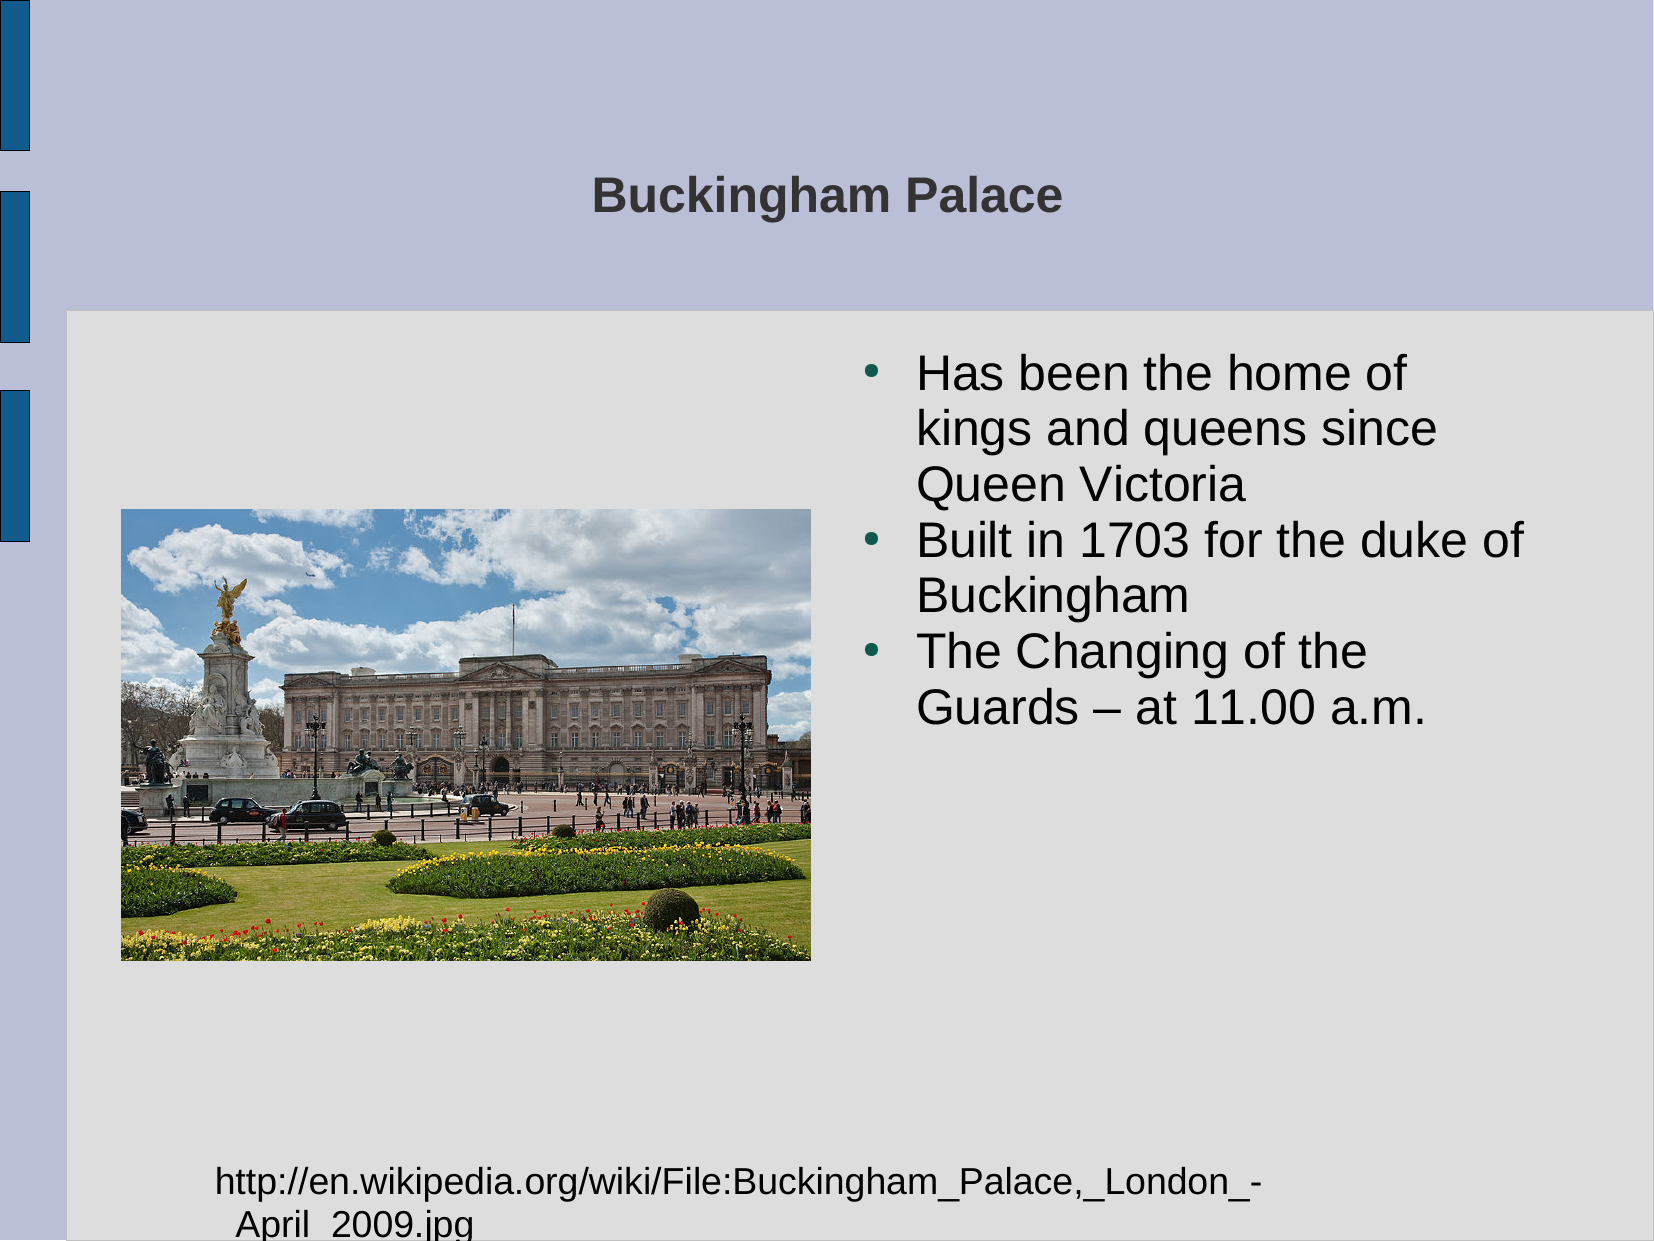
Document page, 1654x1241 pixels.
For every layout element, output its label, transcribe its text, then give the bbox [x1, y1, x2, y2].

text_box http://en.wikipedia.org/wiki/File:Buckingham_Palace,_London_-_April_2009.jpg [200, 1153, 1536, 1211]
title Buckingham Palace [121, 91, 1534, 299]
picture [121, 509, 811, 962]
list Has been the home of kings and queens since Queen Victoria Built in 1703 for the duke of Buckingham The Changing of the Guards – at 11.00 a.m. [845, 344, 1535, 1127]
